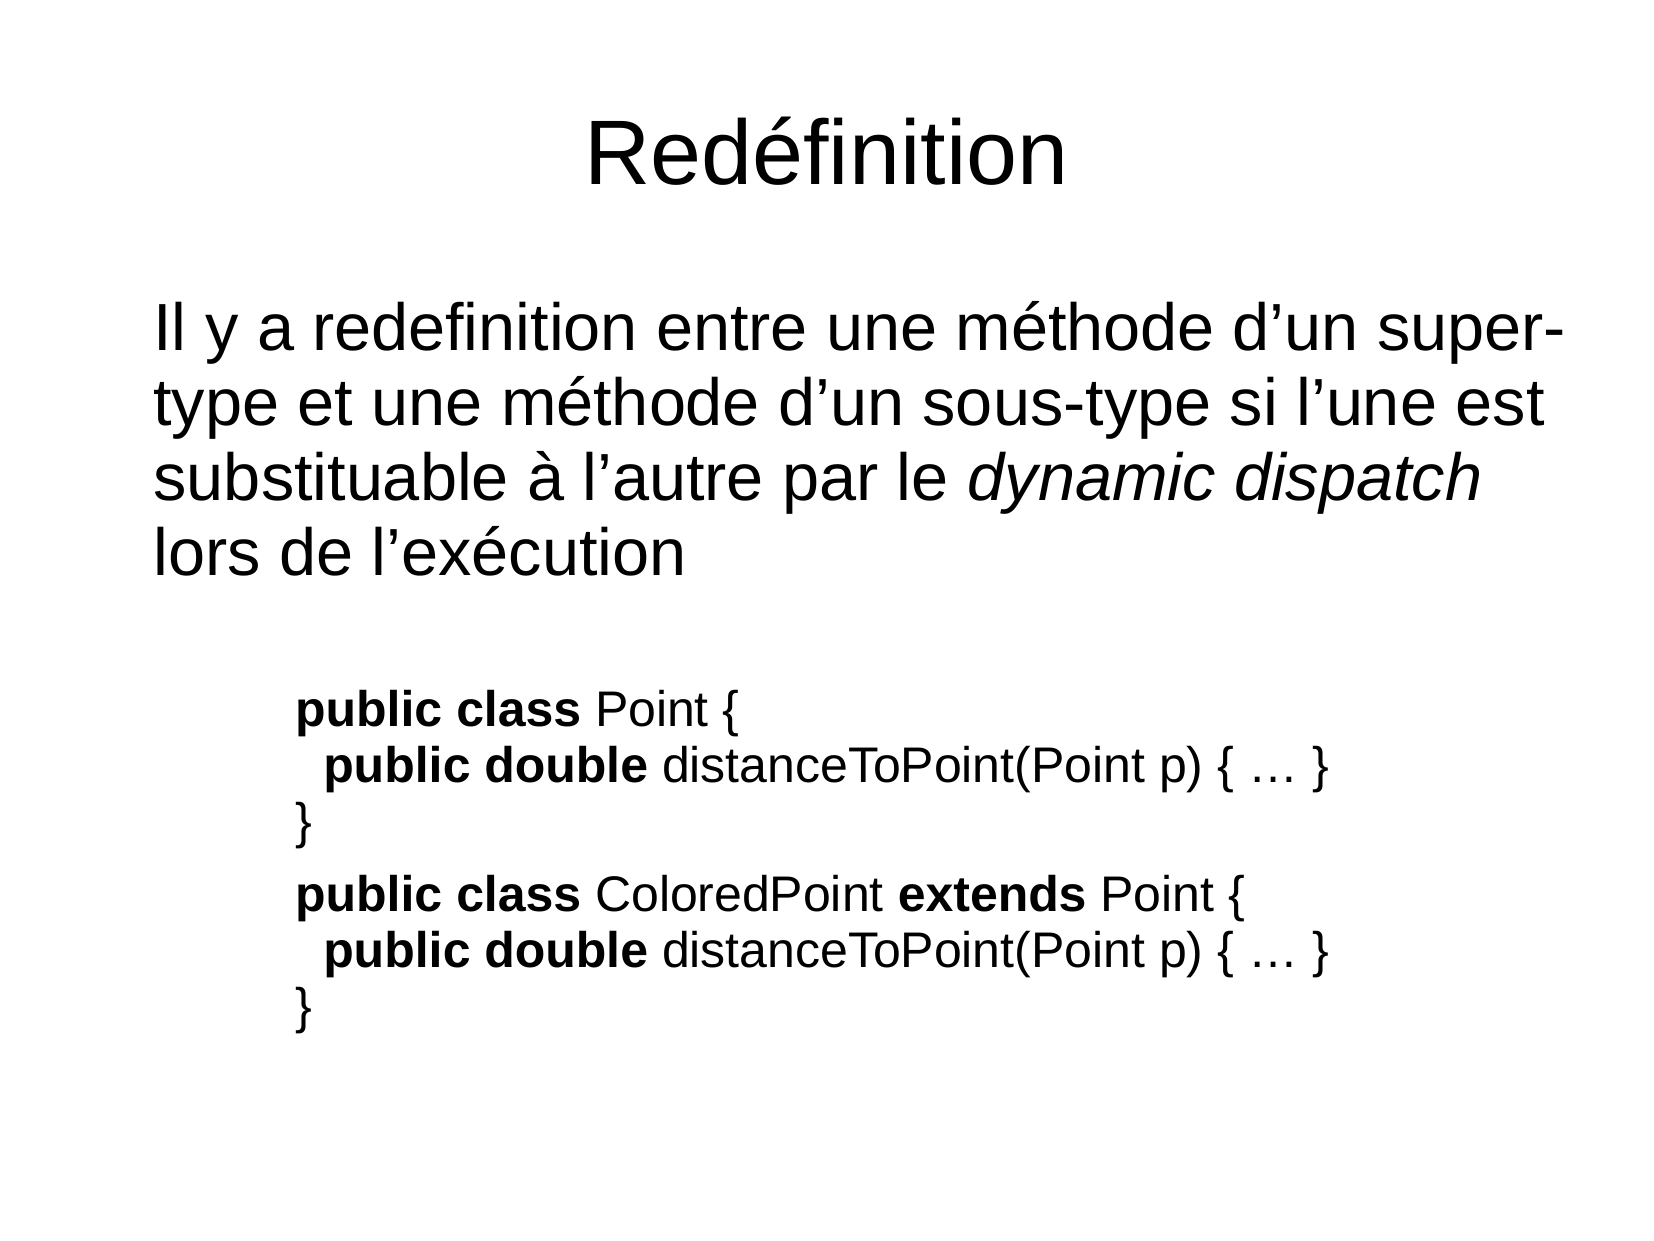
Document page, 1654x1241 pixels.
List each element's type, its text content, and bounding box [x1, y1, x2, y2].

title Redéfinition [82, 49, 1571, 257]
list Il y a redefinition entre une méthode d’un super-type et une méthode d’un sous-type si l’une est substituable à l’autre par le dynamic dispatch lors de l’exécution public class Point { public double distanceToPoint(Point p) { … } } public class ColoredPoint extends Point { public double distanceToPoint(Point p) { … } } [82, 290, 1571, 1156]
